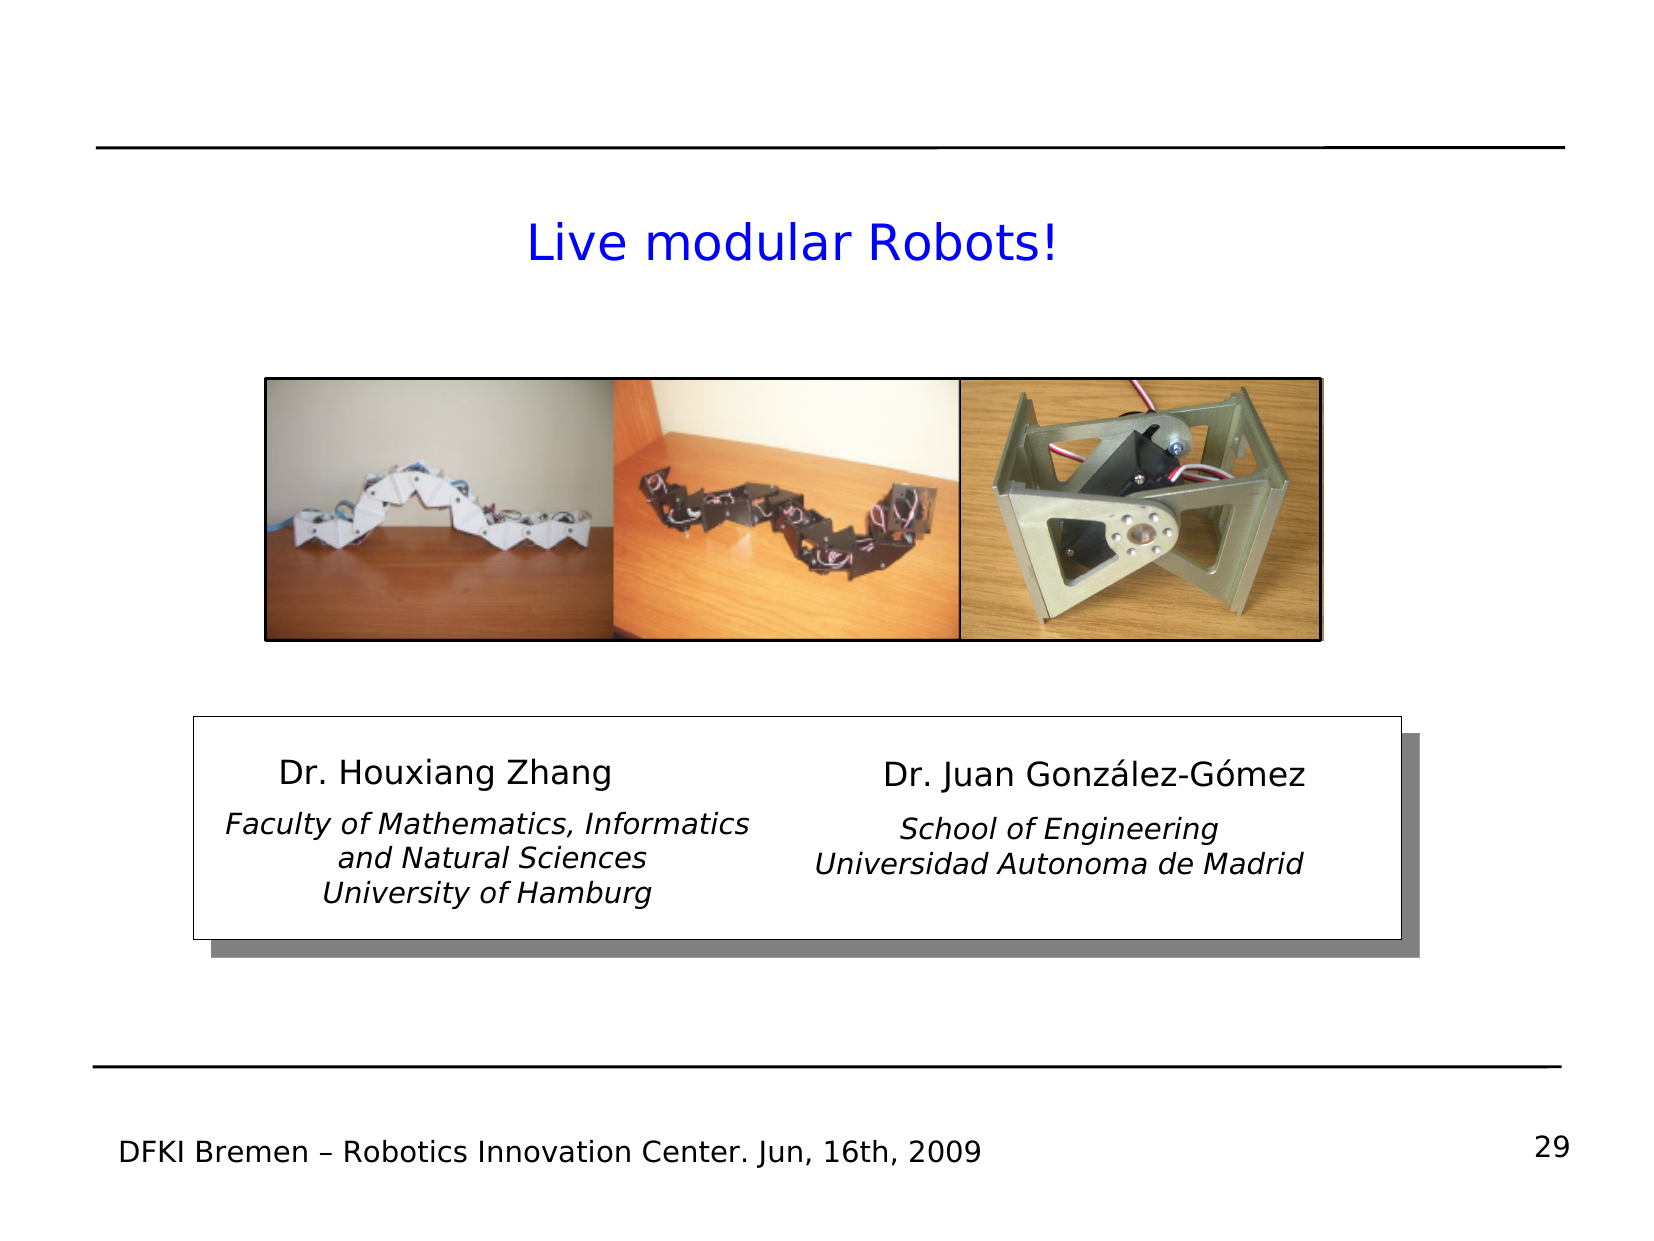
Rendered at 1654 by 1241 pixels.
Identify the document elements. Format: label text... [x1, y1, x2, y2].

text_box DFKI Bremen – Robotics Innovation Center. Jun, 16th, 2009 [103, 1127, 998, 1177]
text_box [193, 716, 1402, 940]
text_box Faculty of Mathematics, Informatics and Natural Sciences University of Hamburg [210, 800, 778, 918]
text_box Dr. Houxiang Zhang [263, 746, 628, 800]
text_box School of Engineering Universidad Autonoma de Madrid [800, 805, 1344, 889]
picture [267, 380, 1319, 639]
text_box Dr. Juan González-Gómez [868, 747, 1322, 802]
text_box Live modular Robots! [511, 206, 1077, 280]
